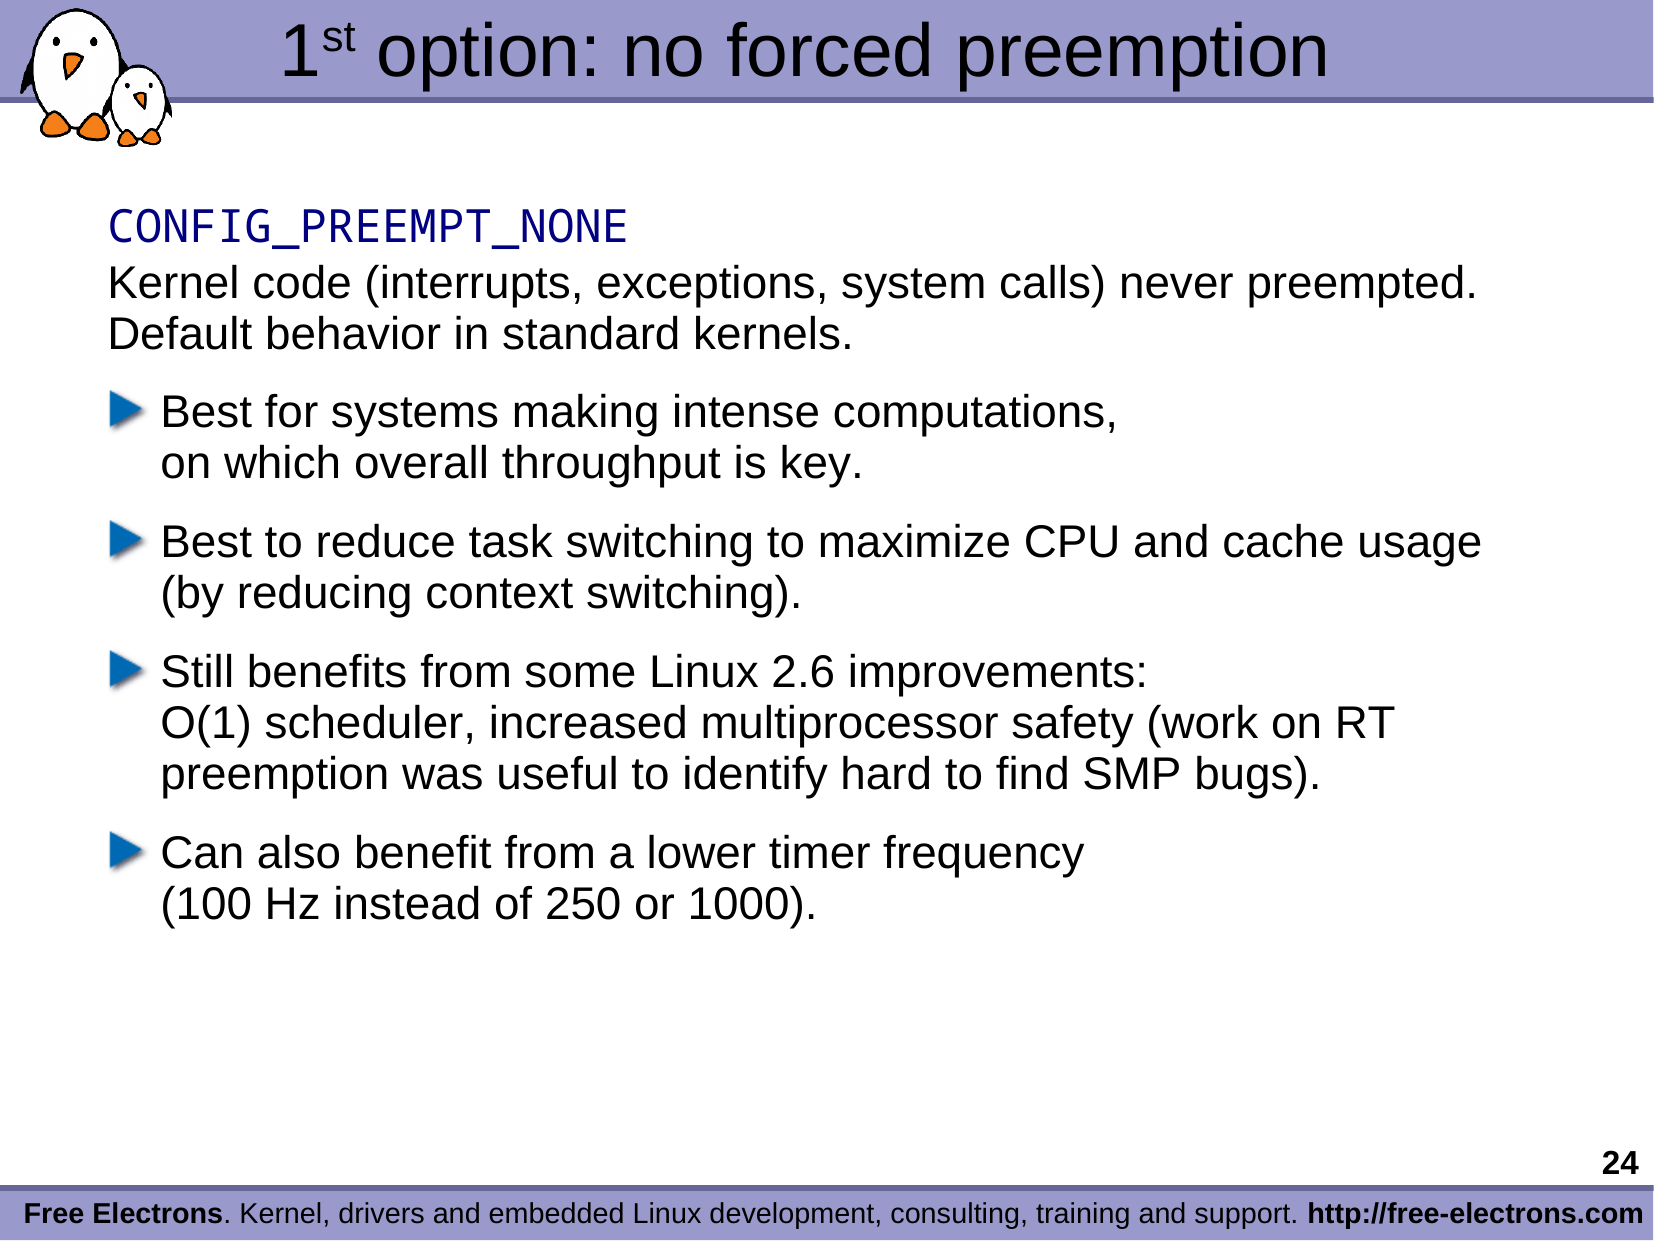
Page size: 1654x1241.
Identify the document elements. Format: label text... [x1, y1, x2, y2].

picture [20, 8, 172, 147]
list CONFIG_PREEMPT_NONE Kernel code (interrupts, exceptions, system calls) never preempted. Default behavior in standard kernels. Best for systems making intense computations, on which overall throughput is key. Best to reduce task switching to maximize CPU and cache usage (by reducing context switching). Still benefits from some Linux 2.6 improvements: O(1) scheduler, increased multiprocessor safety (work on RT preemption was useful to identify hard to find SMP bugs). Can also benefit from a lower timer frequency (100 Hz instead of 250 or 1000). [89, 193, 1502, 1044]
title 1st option: no forced preemption [60, 0, 1551, 101]
